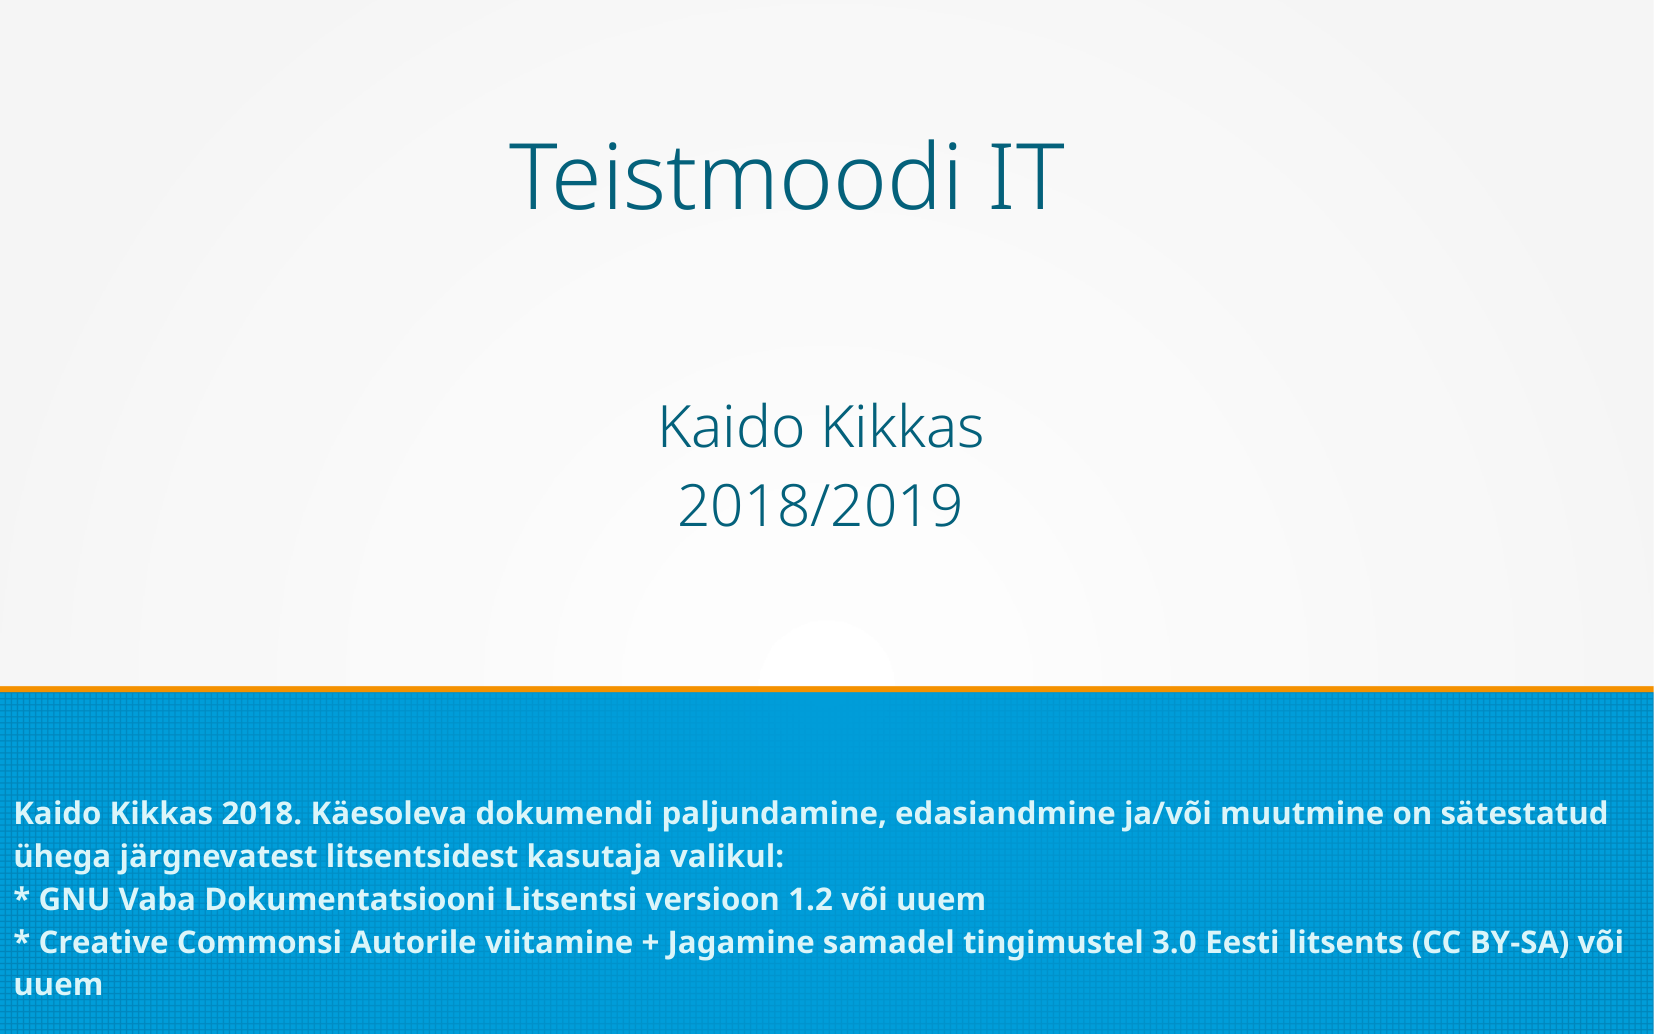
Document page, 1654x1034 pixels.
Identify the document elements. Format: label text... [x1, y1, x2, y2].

subtitle Kaido Kikkas 2018. Käesoleva dokumendi paljundamine, edasiandmine ja/või muutmine on sätestatud ühega järgnevatest litsentsidest kasutaja valikul: * GNU Vaba Dokumentatsiooni Litsentsi versioon 1.2 või uuem * Creative Commonsi Autorile viitamine + Jagamine samadel tingimustel 3.0 Eesti litsents (CC BY-SA) või uuem [13, 791, 1630, 1004]
picture [0, 0, 1654, 692]
title Teistmoodi IT [75, 37, 1501, 237]
title Kaido Kikkas 2018/2019 [259, 345, 1382, 544]
